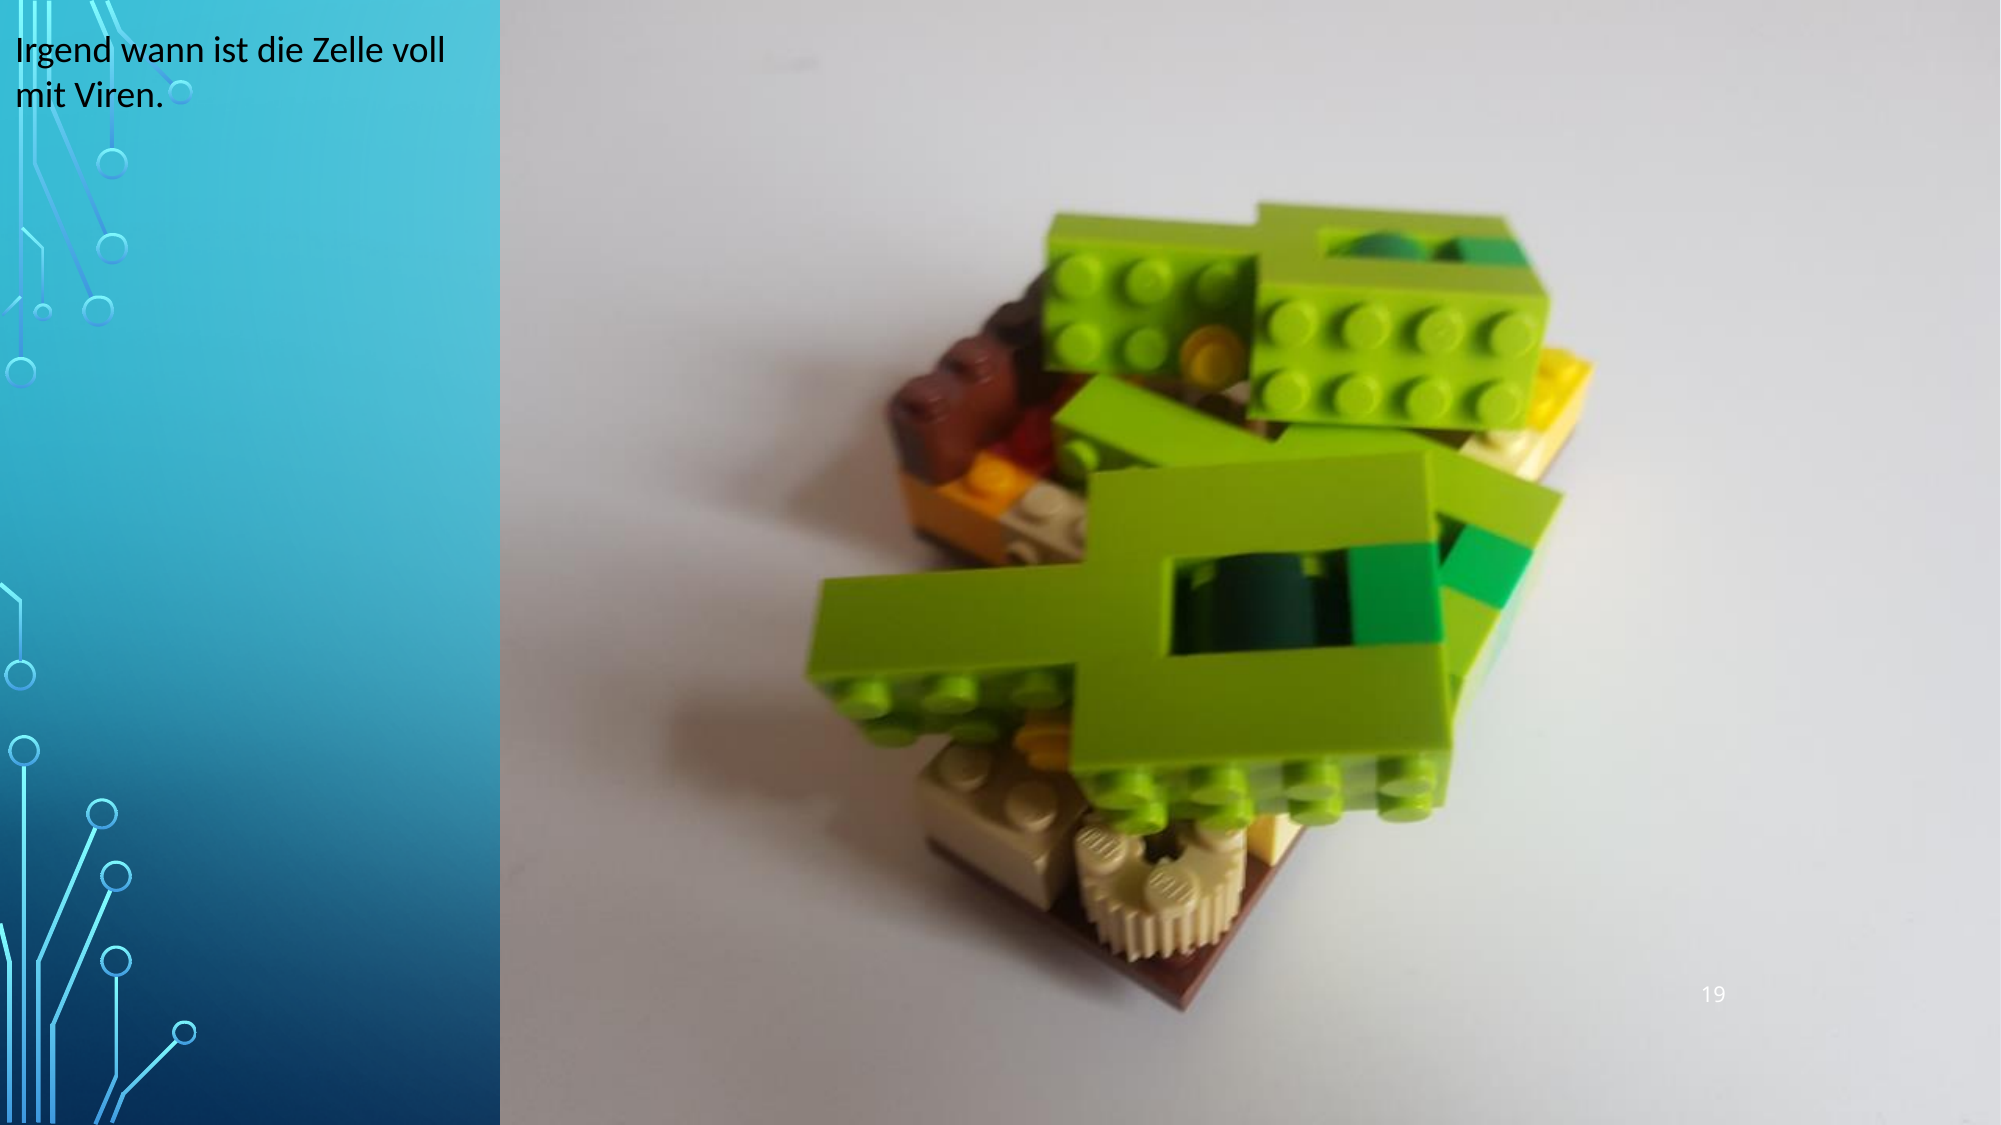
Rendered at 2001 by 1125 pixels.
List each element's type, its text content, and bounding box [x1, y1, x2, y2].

text_box Irgend wann ist die Zelle voll mit Viren. [0, 17, 488, 124]
text_box [1685, 965, 1813, 1025]
picture [500, 0, 2000, 1125]
